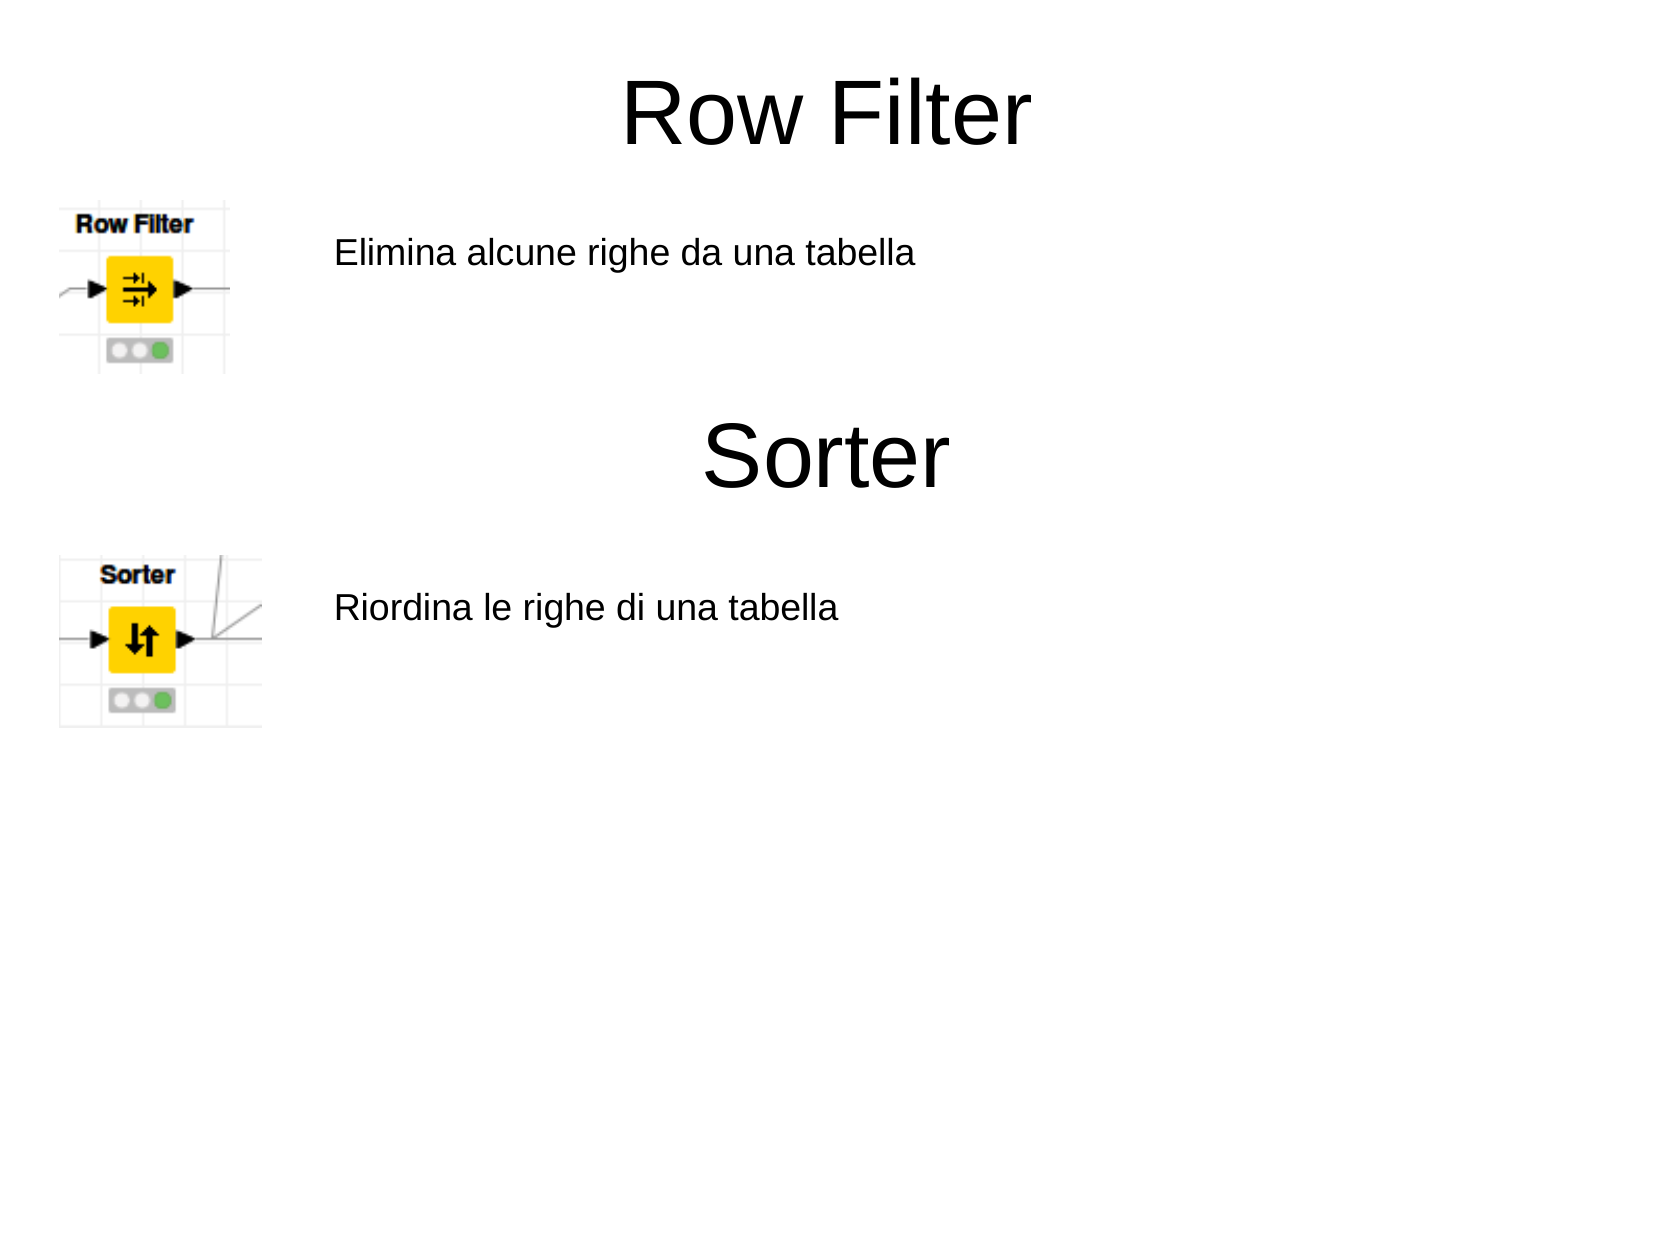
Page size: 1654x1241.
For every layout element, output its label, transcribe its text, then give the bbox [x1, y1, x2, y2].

picture [59, 555, 262, 728]
text_box Elimina alcune righe da una tabella [318, 224, 1560, 308]
title Sorter [82, 392, 1571, 520]
text_box Riordina le righe di una tabella [318, 578, 1560, 662]
title Row Filter [82, 49, 1571, 178]
picture [59, 200, 230, 374]
